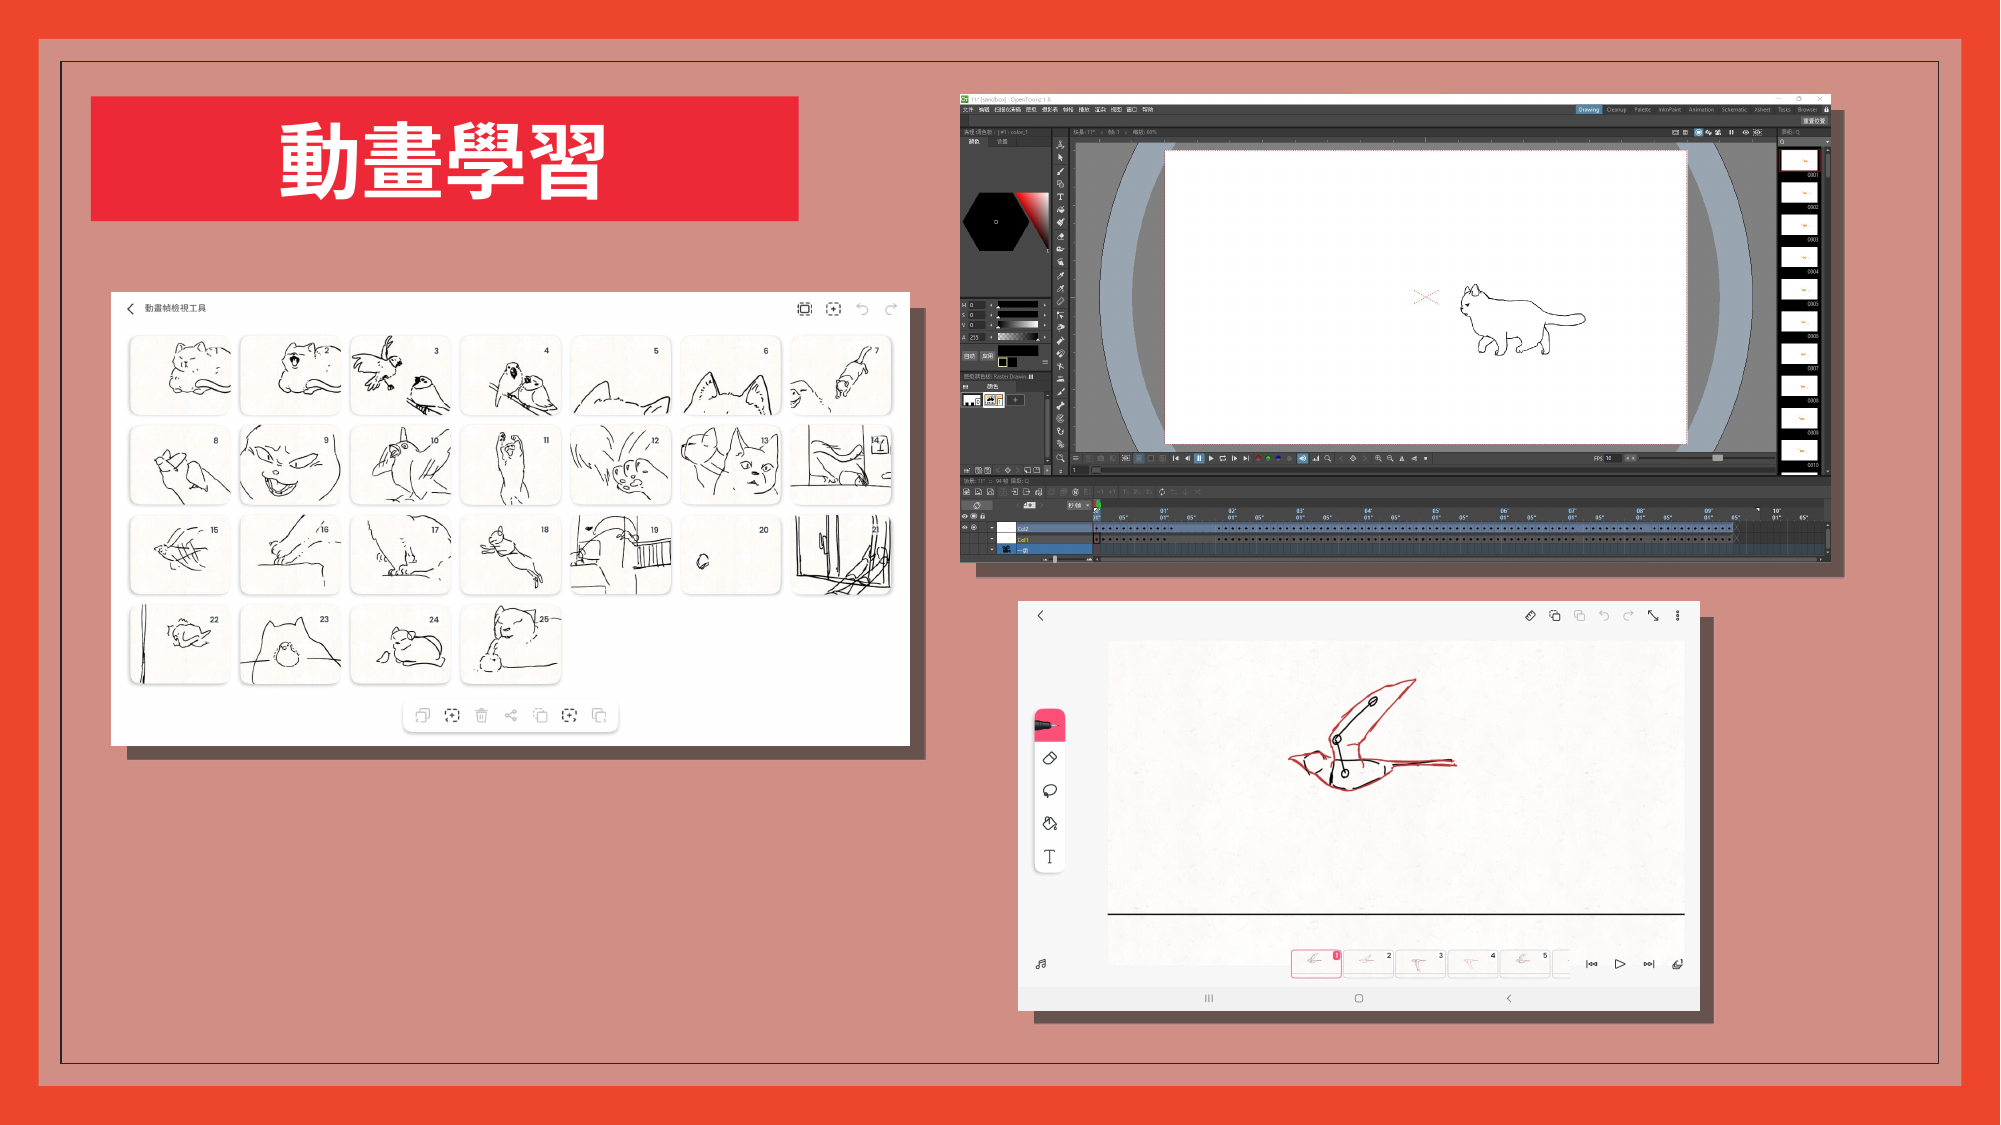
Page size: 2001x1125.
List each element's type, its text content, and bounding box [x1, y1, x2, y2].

picture [111, 292, 910, 746]
picture [960, 94, 1831, 563]
picture [1018, 601, 1700, 1011]
text_box 動畫學習 [53, 24, 837, 293]
